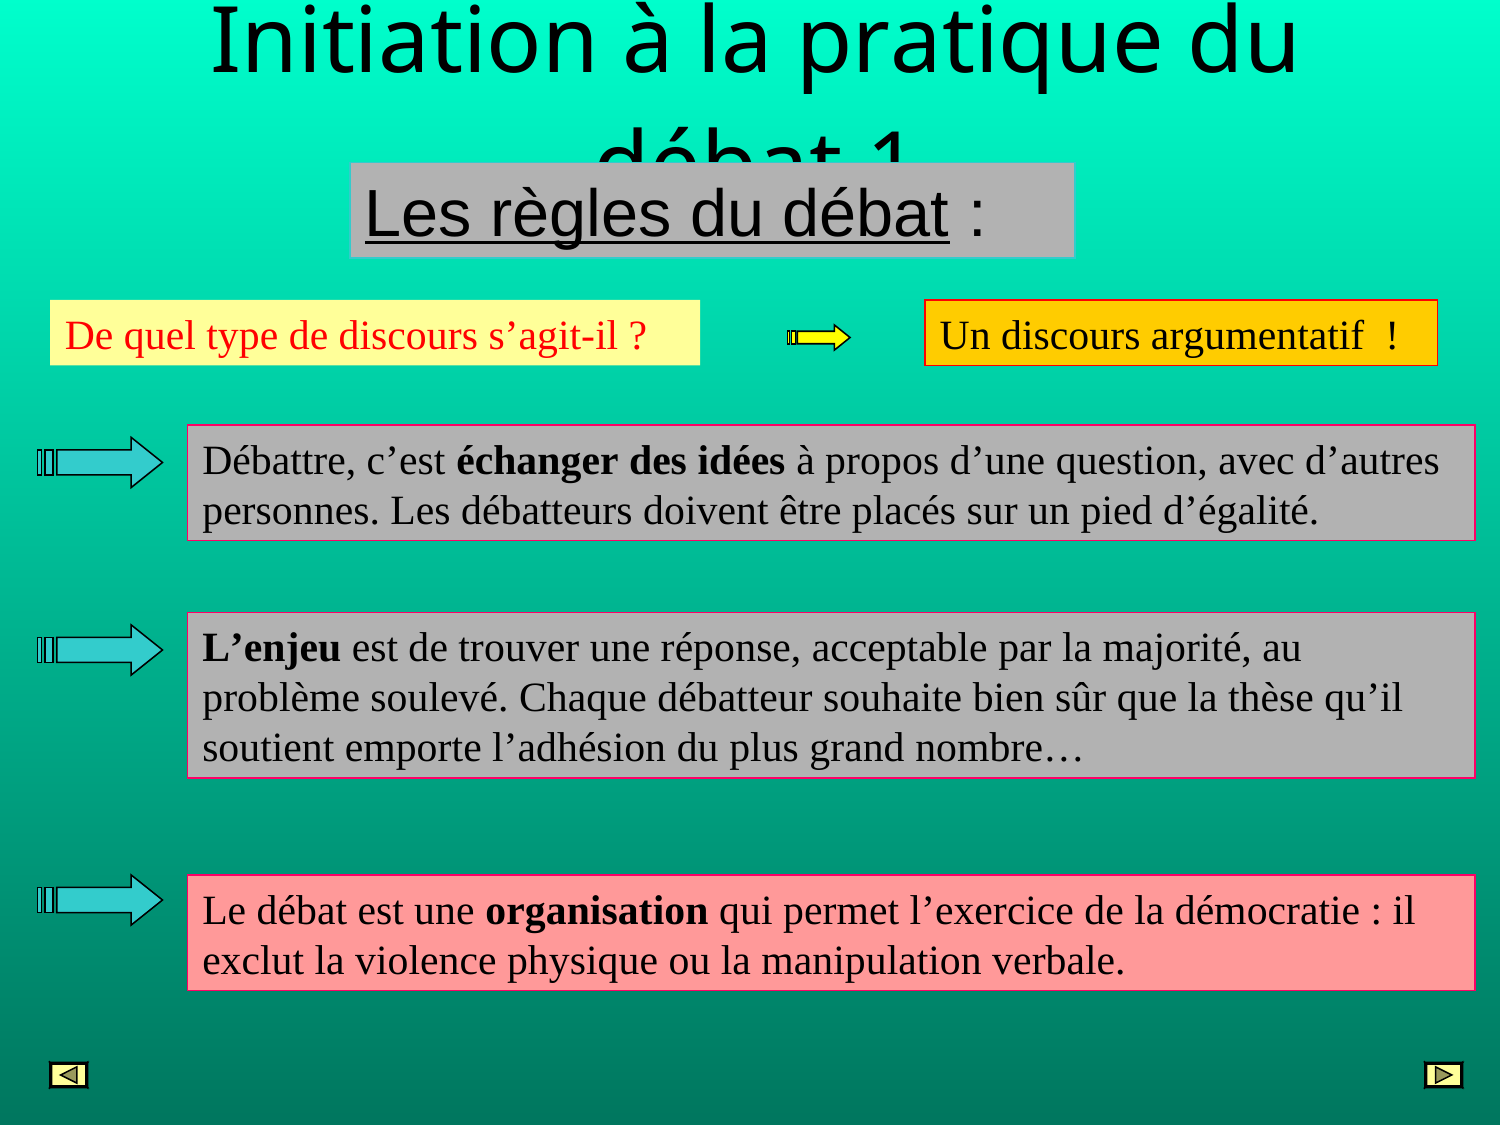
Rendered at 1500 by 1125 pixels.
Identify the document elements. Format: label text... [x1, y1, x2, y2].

text_box [57, 877, 161, 924]
text_box [57, 439, 161, 485]
text_box L’enjeu est de trouver une réponse, acceptable par la majorité, au problème soulevé. Chaque débatteur souhaite bien sûr que la thèse qu’il soutient emporte l’adhésion du plus grand nombre… [187, 612, 1476, 778]
text_box [57, 627, 161, 673]
text_box [45, 888, 53, 912]
text_box Les règles du débat : [350, 162, 1076, 258]
text_box Le débat est une organisation qui permet l’exercice de la démocratie : il exclut la violence physique ou la manipulation verbale. [187, 874, 1476, 991]
text_box Débattre, c’est échanger des idées à propos d’une question, avec d’autres personnes. Les débatteurs doivent être placés sur un pied d’égalité. [187, 424, 1476, 541]
text_box [798, 327, 849, 348]
text_box [1427, 1063, 1462, 1087]
text_box [45, 450, 53, 475]
text_box [52, 1063, 87, 1087]
text_box Un discours argumentatif ! [924, 299, 1438, 366]
title Initiation à la pratique du débat 1 [75, 36, 1438, 164]
text_box [45, 638, 53, 662]
text_box De quel type de discours s’agit-il ? [50, 299, 701, 366]
